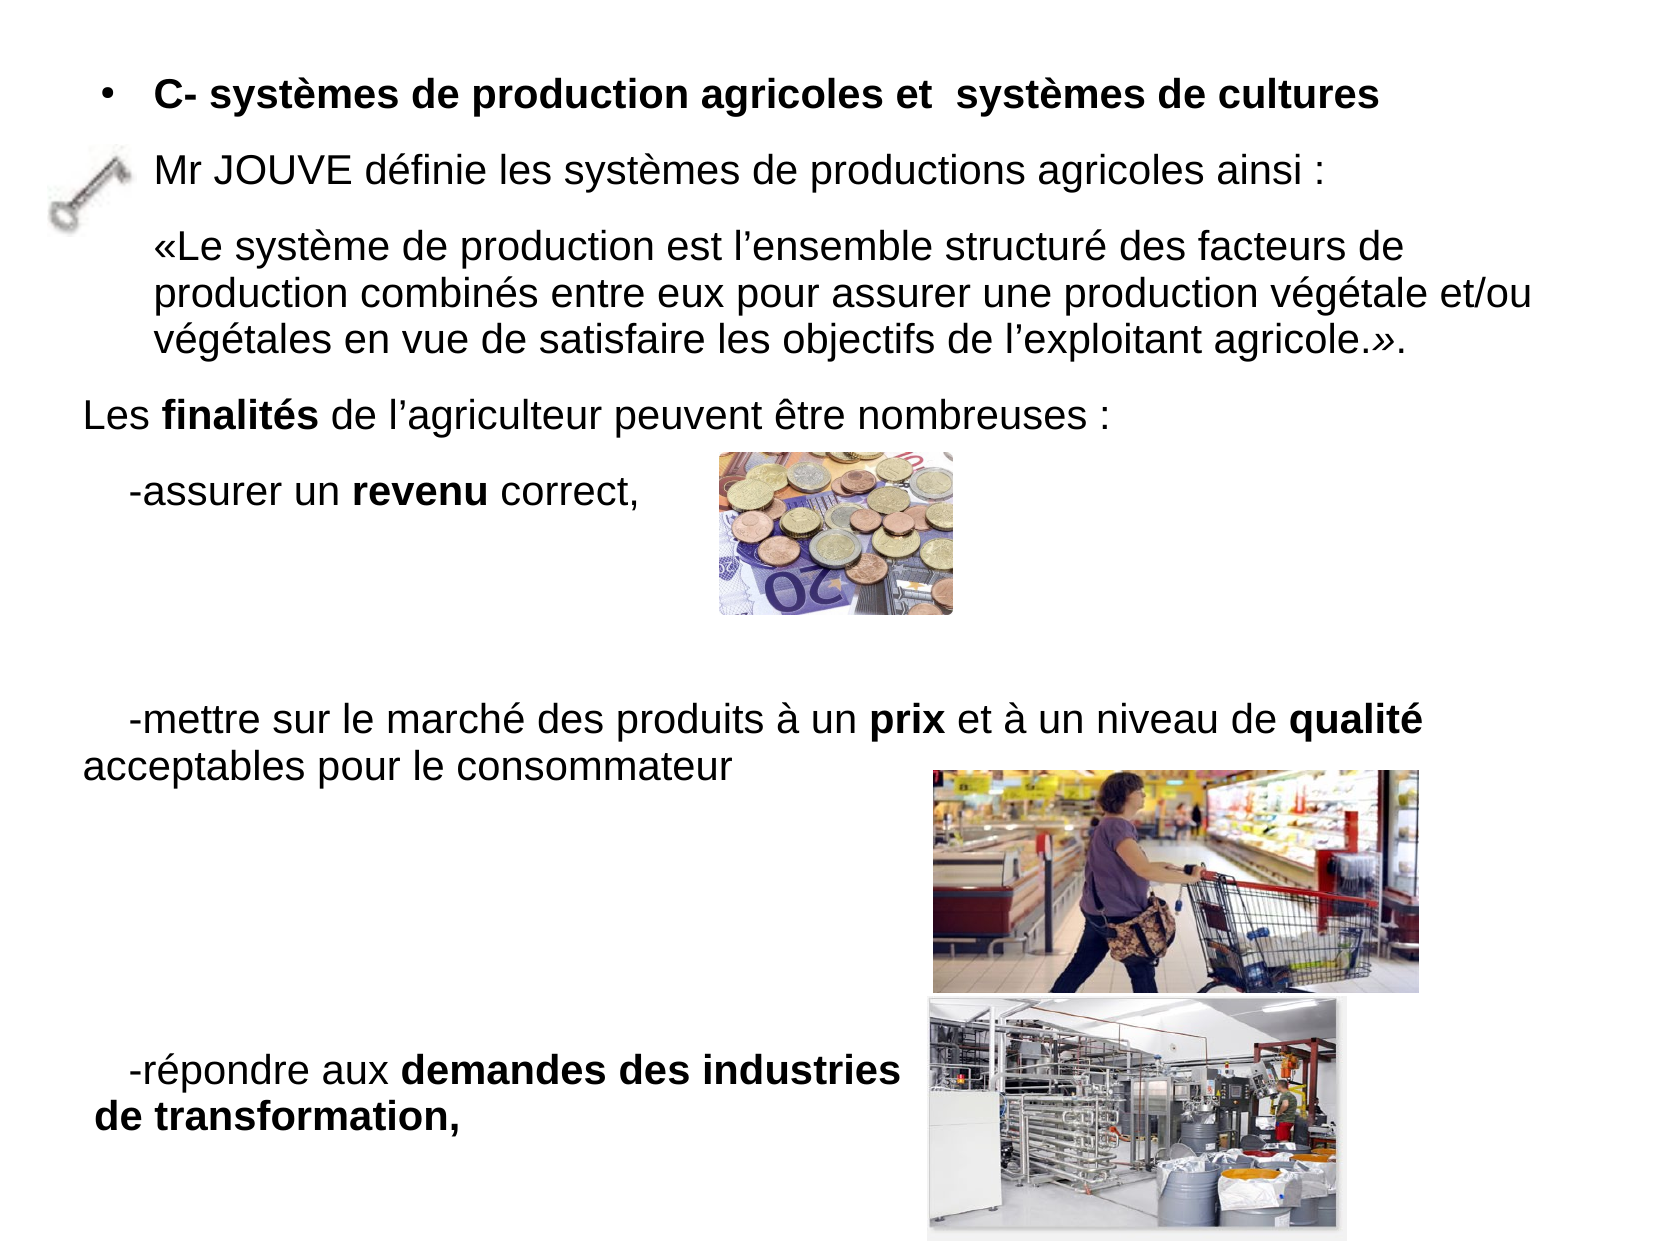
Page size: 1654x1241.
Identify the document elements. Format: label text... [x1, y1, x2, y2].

picture [933, 770, 1419, 993]
picture [47, 144, 137, 237]
picture [719, 452, 953, 615]
picture [927, 996, 1347, 1241]
list C- systèmes de production agricoles et systèmes de cultures Mr JOUVE définie les systèmes de productions agricoles ainsi : «Le système de production est l’ensemble structuré des facteurs de production combinés entre eux pour assurer une production végétale et/ou végétales en vue de satisfaire les objectifs de l’exploitant agricole.». Les finalités de l’agriculteur peuvent être nombreuses : -assurer un revenu correct, -mettre sur le marché des produits à un prix et à un niveau de qualité acceptables pour le consommateur -répondre aux demandes des industries de transformation, [82, 70, 1538, 1217]
